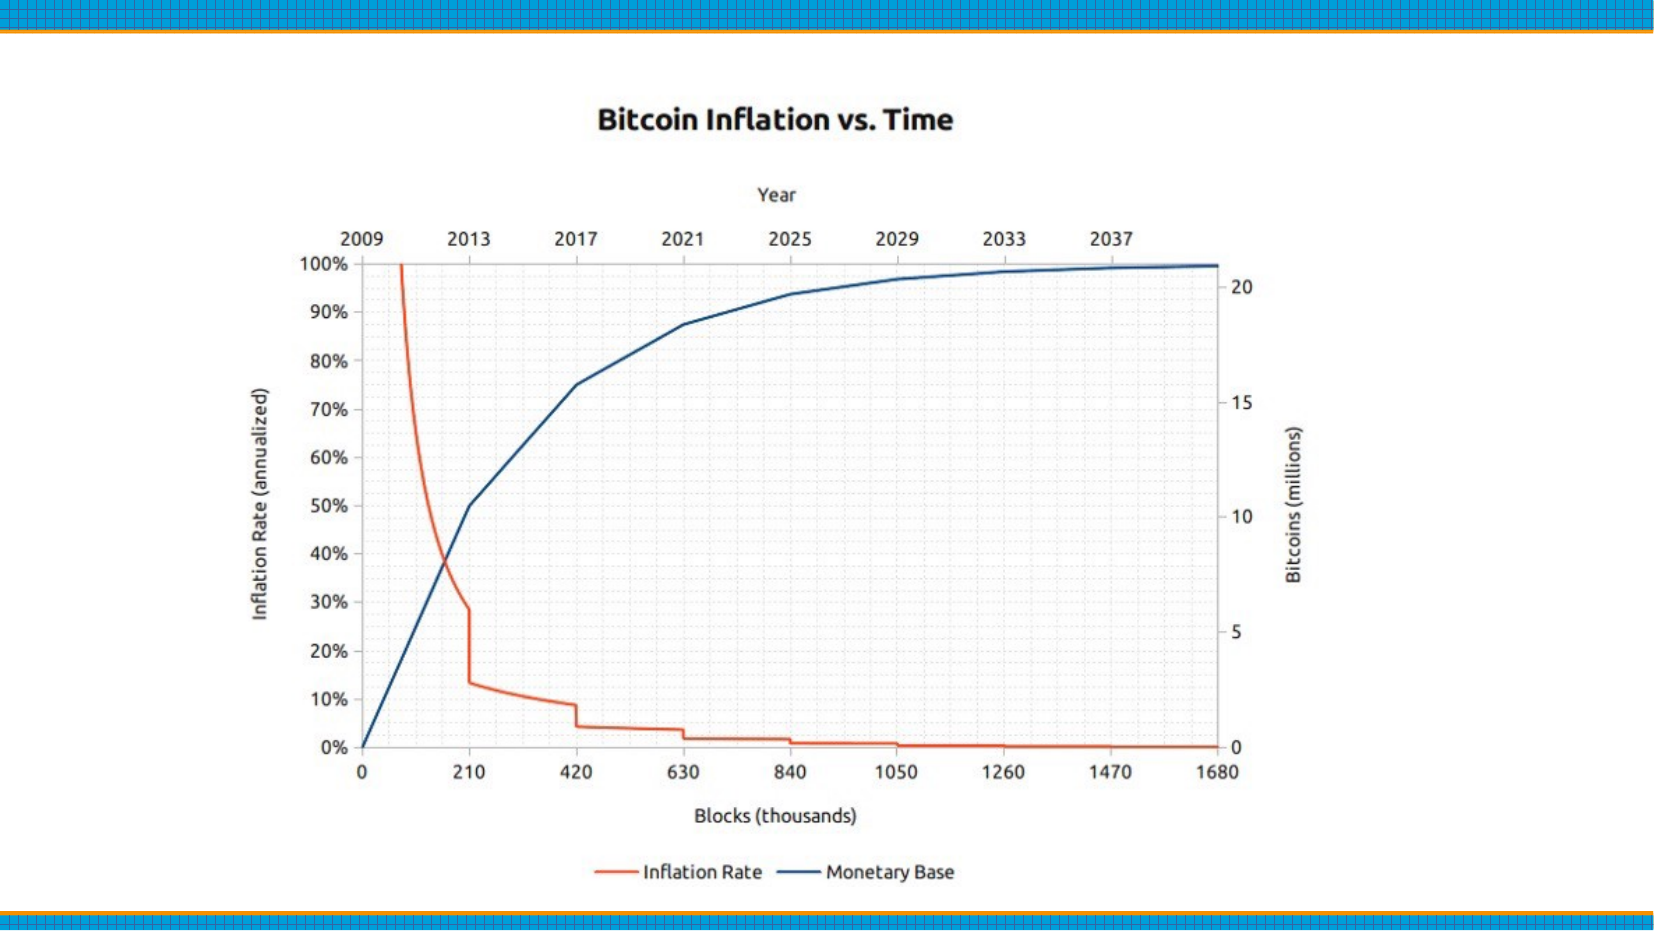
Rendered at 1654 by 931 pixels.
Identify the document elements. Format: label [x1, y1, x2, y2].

picture [225, 74, 1323, 887]
